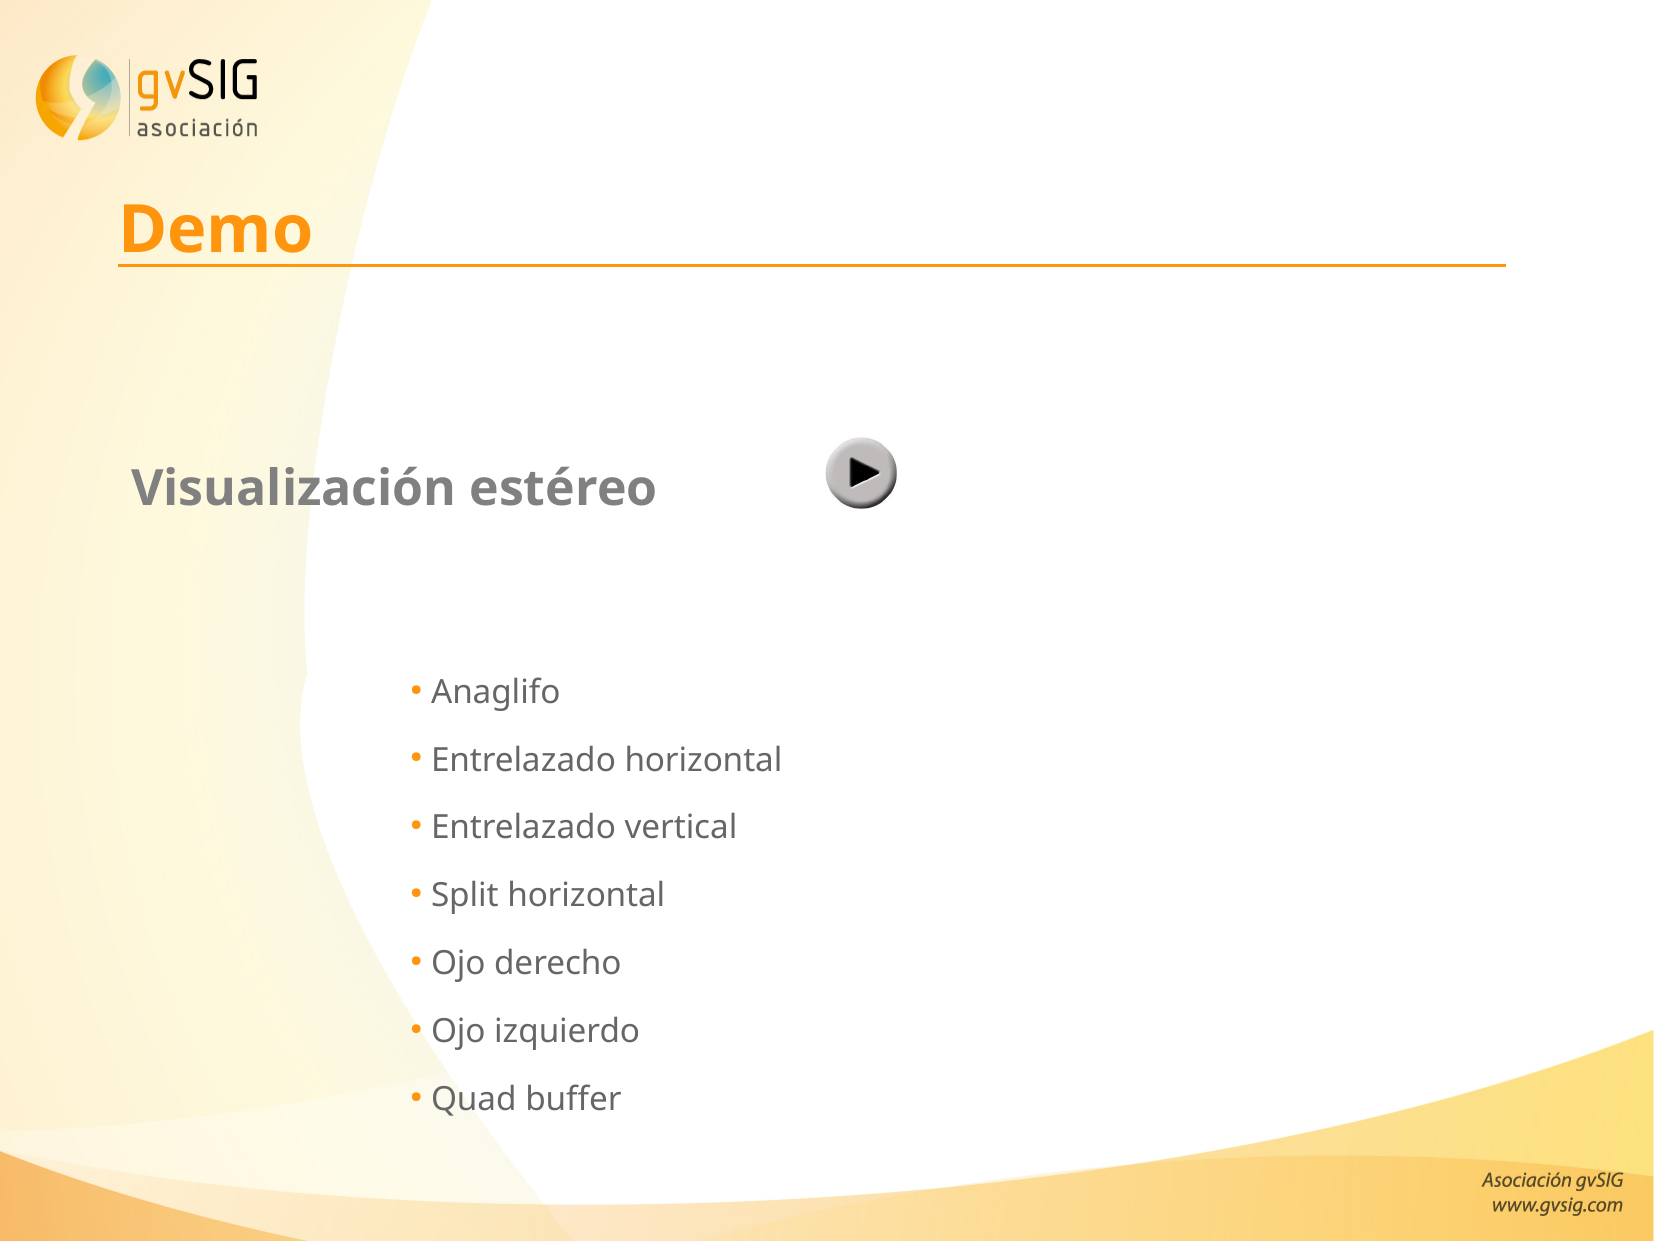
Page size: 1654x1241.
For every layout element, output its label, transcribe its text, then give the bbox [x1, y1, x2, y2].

title Demo [118, 177, 1607, 276]
title Visualización estéreo [118, 441, 770, 531]
picture [0, 0, 1654, 1241]
text_box Anaglifo Entrelazado horizontal Entrelazado vertical Split horizontal Ojo derecho Ojo izquierdo Quad buffer [395, 637, 856, 1038]
